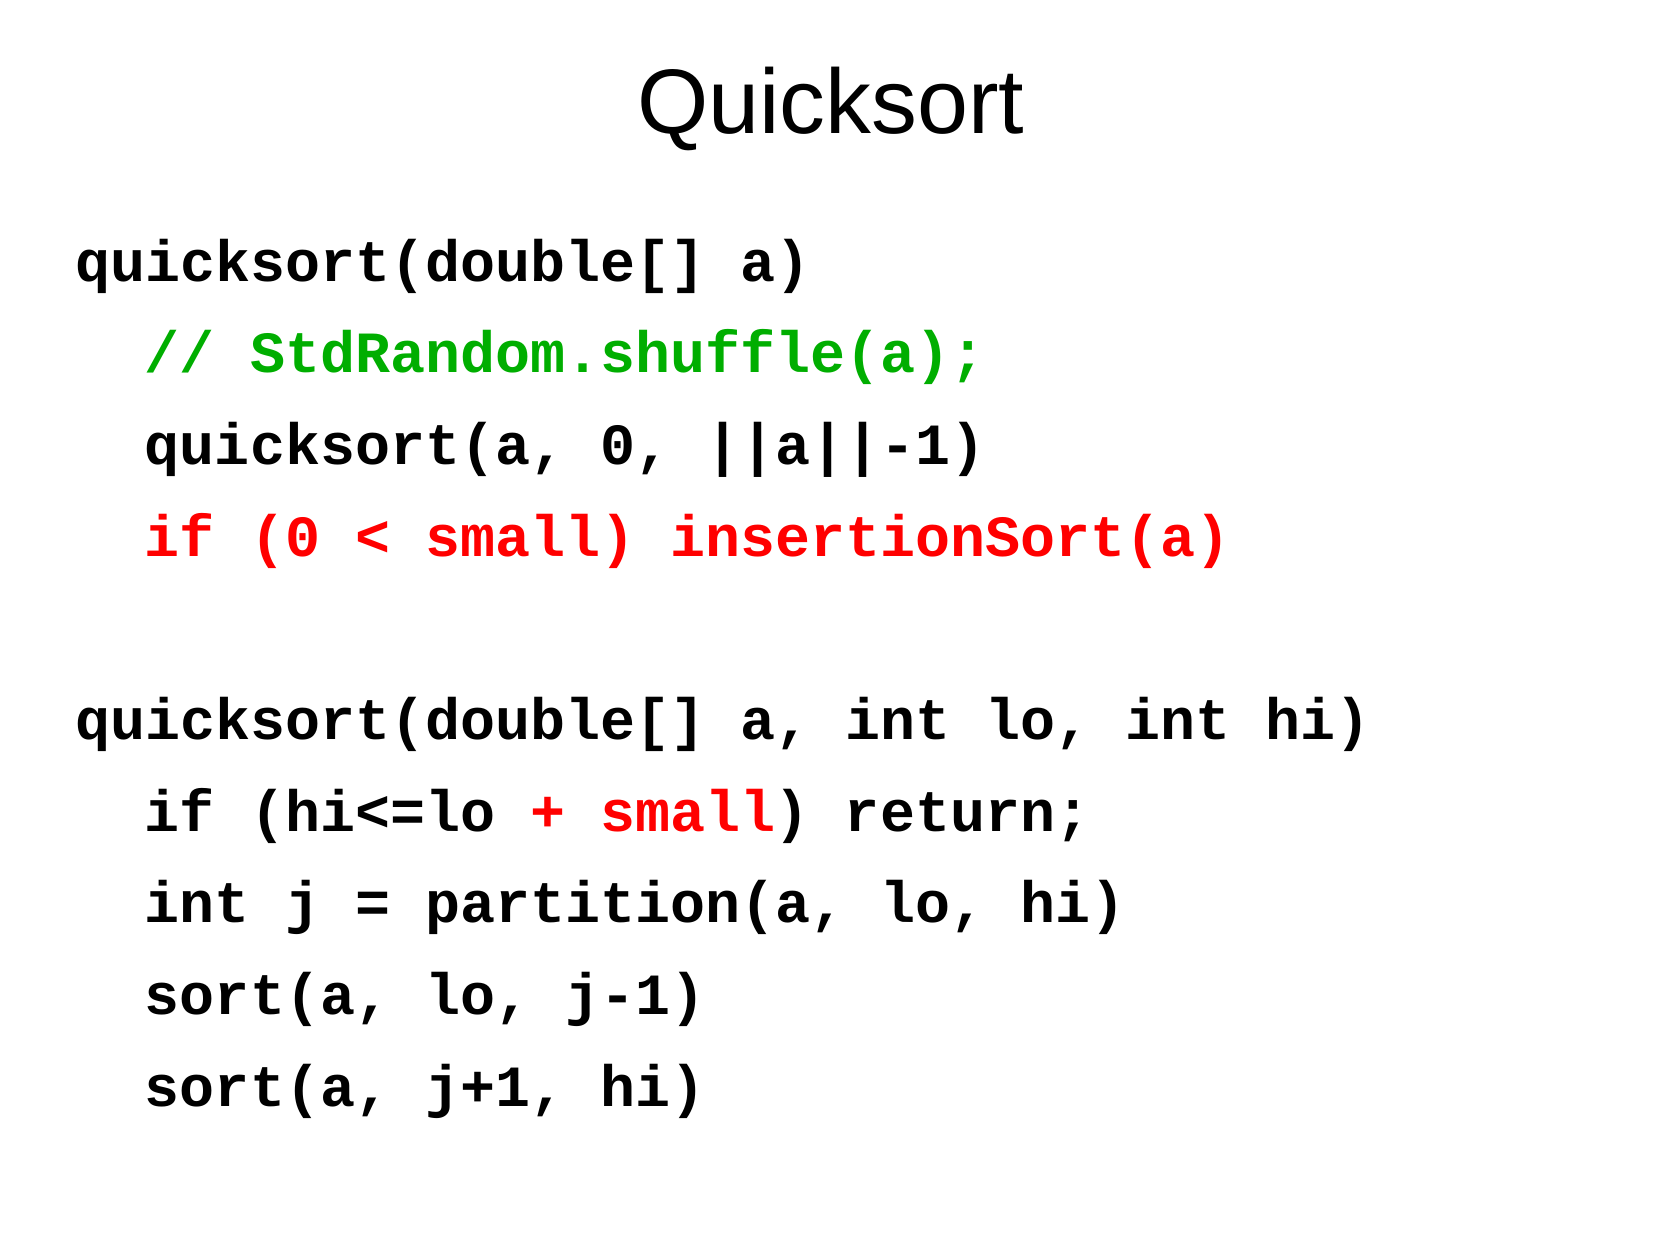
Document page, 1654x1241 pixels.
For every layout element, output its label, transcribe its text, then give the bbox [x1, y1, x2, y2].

title Quicksort [86, 0, 1575, 204]
list quicksort(double[] a) // StdRandom.shuffle(a); quicksort(a, 0, ||a||-1) if (0 < small) insertionSort(a) quicksort(double[] a, int lo, int hi) if (hi<=lo + small) return; int j = partition(a, lo, hi) sort(a, lo, j-1) sort(a, j+1, hi) [75, 225, 1654, 1223]
